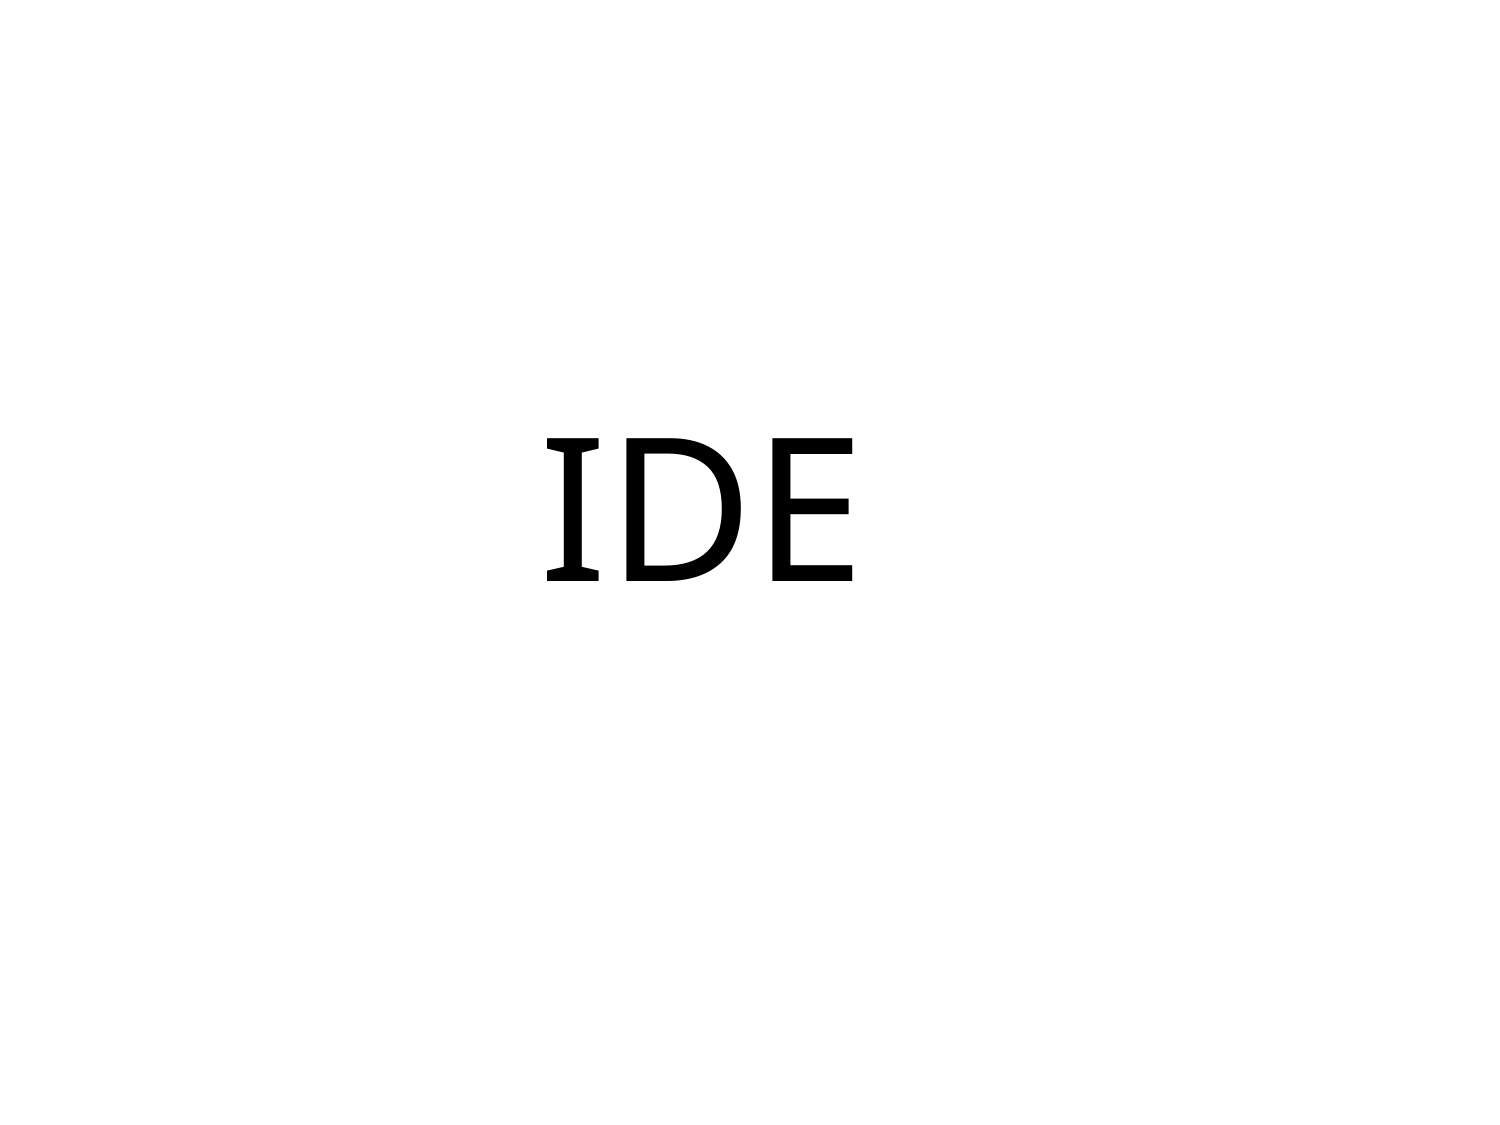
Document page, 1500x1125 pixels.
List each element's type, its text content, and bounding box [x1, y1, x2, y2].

text_box IDE [525, 360, 1021, 880]
